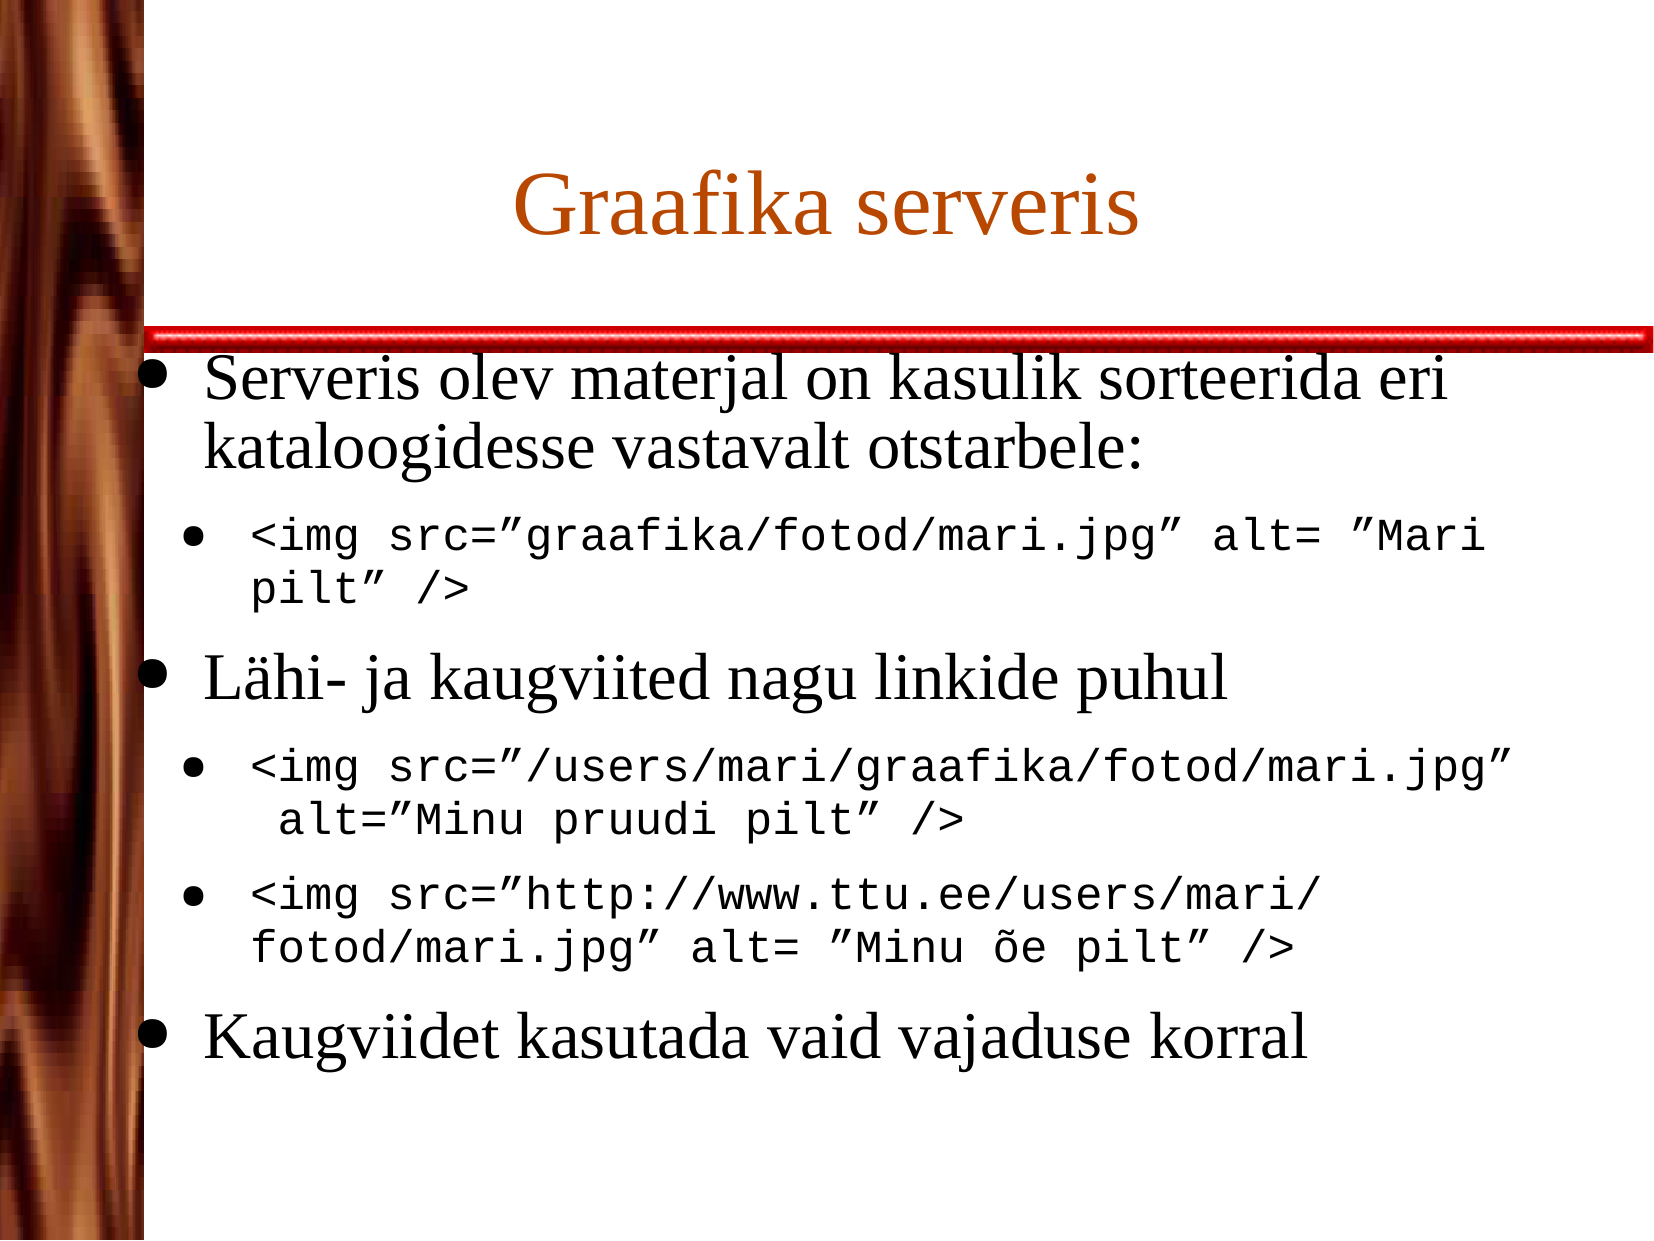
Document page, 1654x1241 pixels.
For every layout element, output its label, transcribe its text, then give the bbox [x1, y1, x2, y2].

picture [0, 0, 1654, 1240]
list Serveris olev materjal on kasulik sorteerida eri kataloogidesse vastavalt otstarbele: <img src=”graafika/fotod/mari.jpg” alt= ”Mari pilt” /> Lähi- ja kaugviited nagu linkide puhul <img src=”/users/mari/graafika/fotod/mari.jpg” alt=”Minu pruudi pilt” /> <img src=”http://www.ttu.ee/users/mari/ fotod/mari.jpg” alt= ”Minu õe pilt” /> Kaugviidet kasutada vaid vajaduse korral [121, 344, 1533, 1127]
title Graafika serveris [121, 100, 1533, 312]
